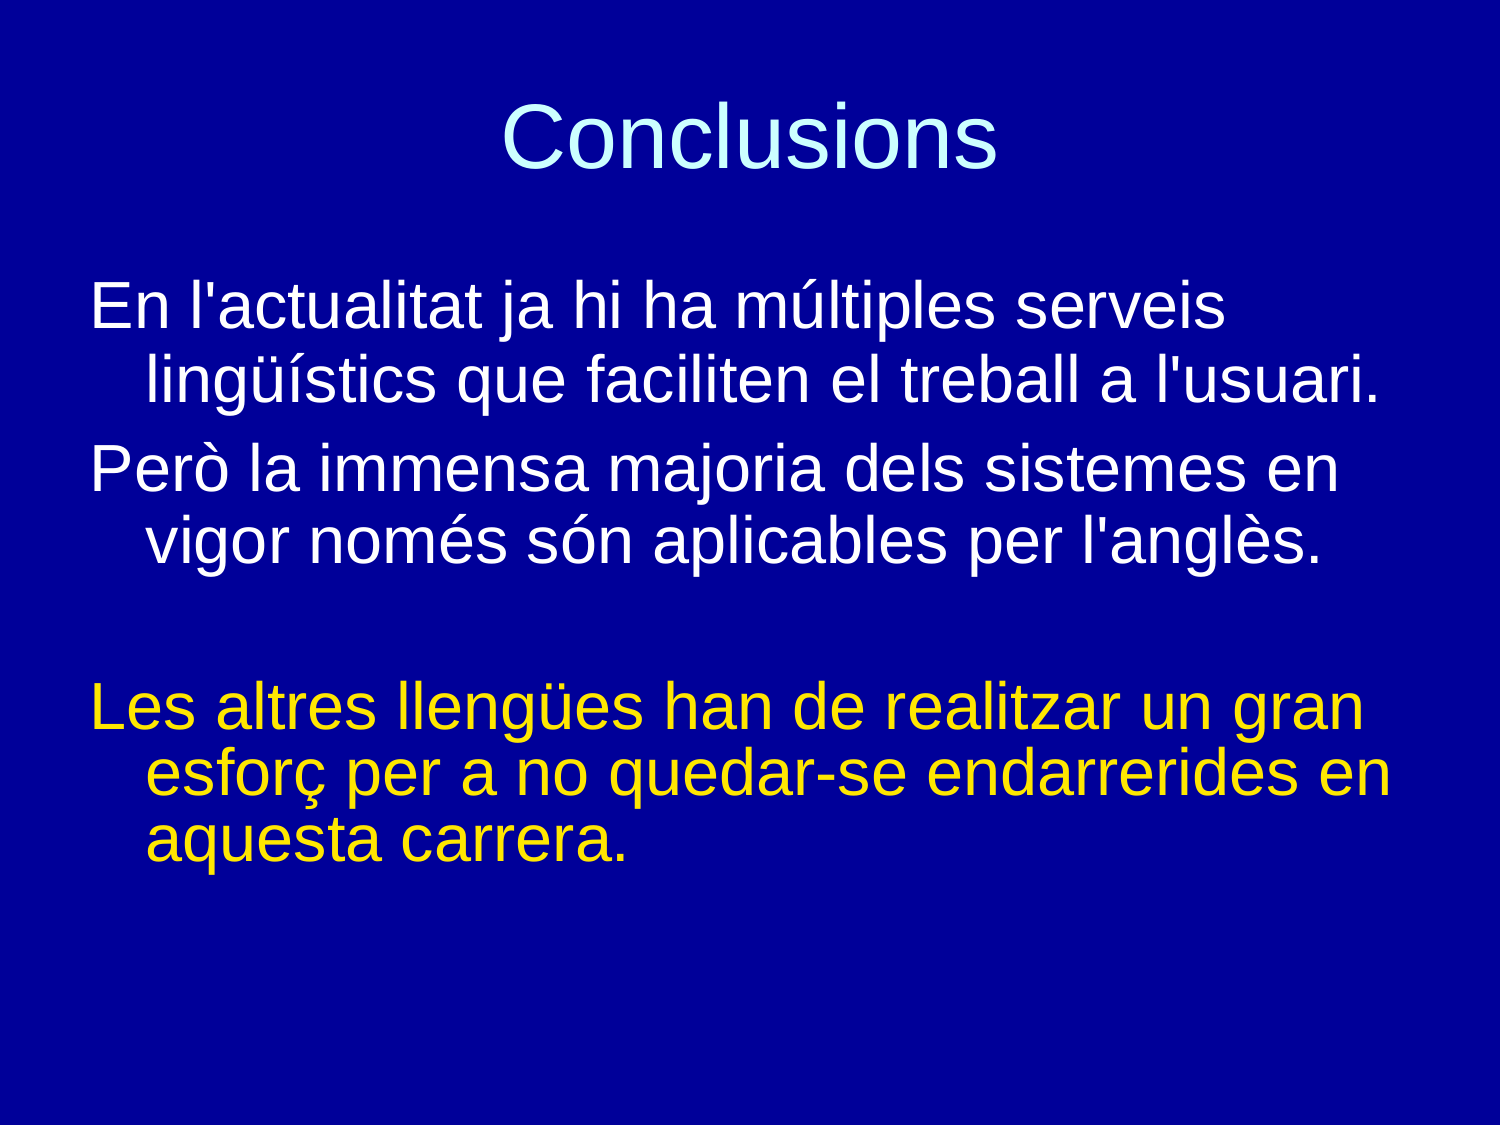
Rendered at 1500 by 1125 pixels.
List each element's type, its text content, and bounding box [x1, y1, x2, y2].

list En l'actualitat ja hi ha múltiples serveis lingüístics que faciliten el treball a l'usuari. Però la immensa majoria dels sistemes en vigor només són aplicables per l'anglès. Les altres llengües han de realitzar un gran esforç per a no quedar-se endarrerides en aquesta carrera. [75, 262, 1426, 1075]
title Conclusions [75, 45, 1426, 233]
